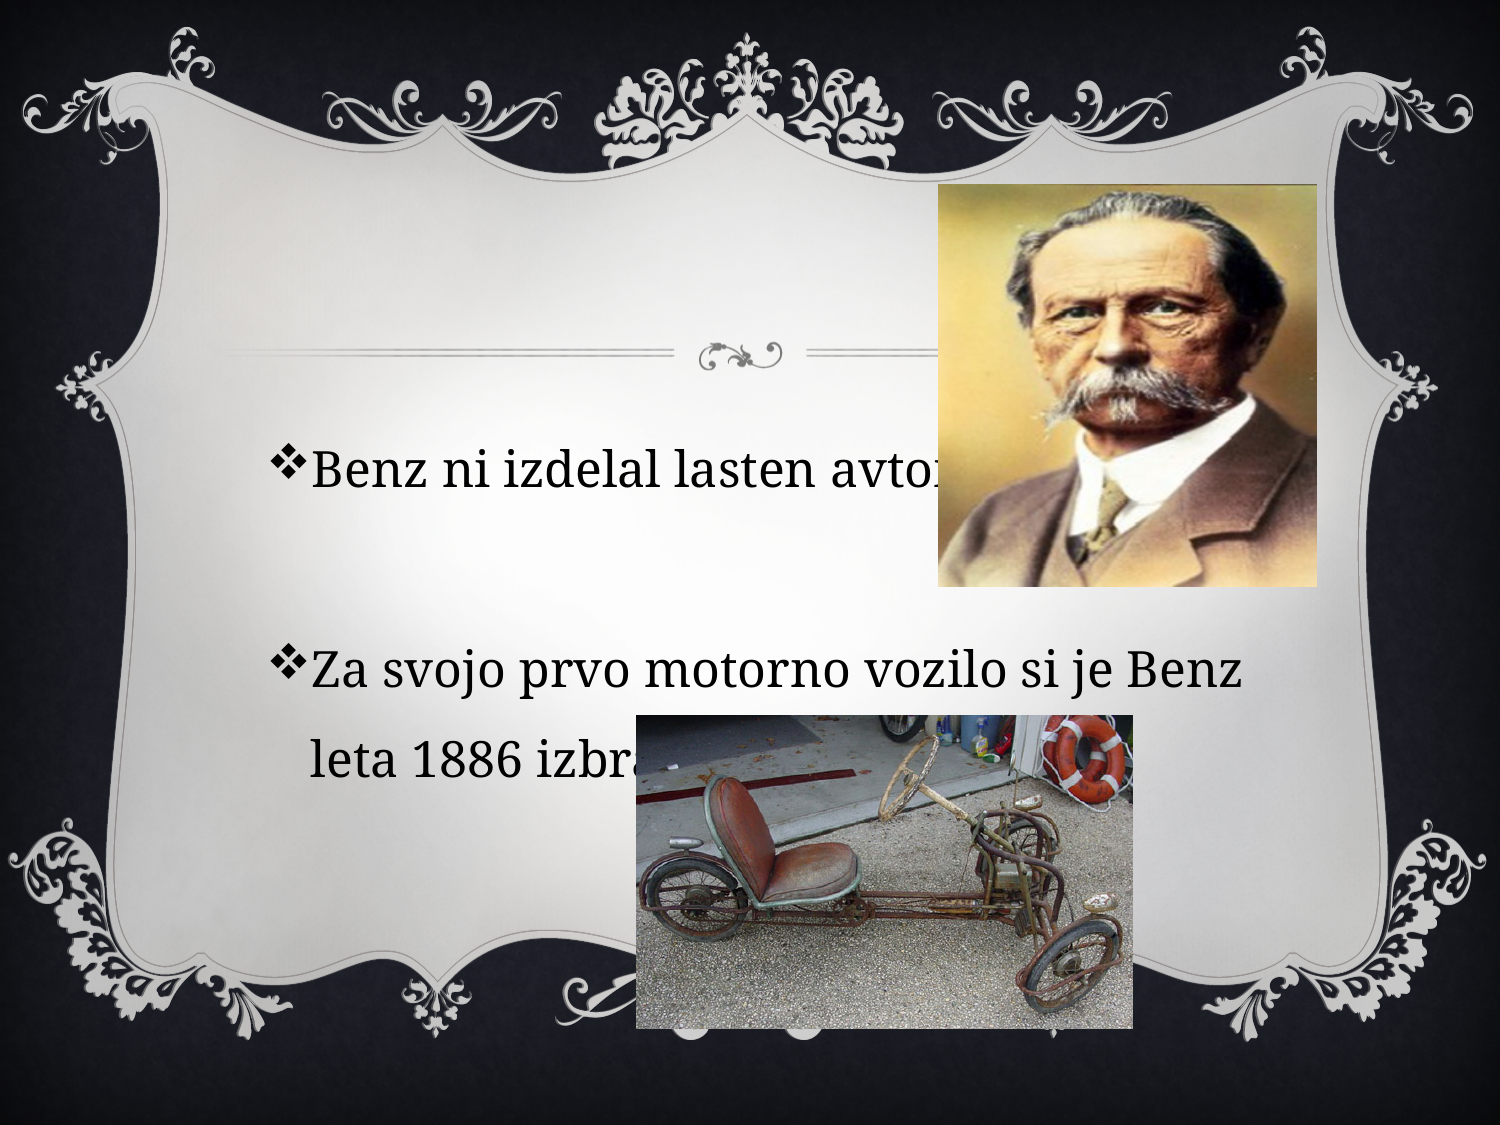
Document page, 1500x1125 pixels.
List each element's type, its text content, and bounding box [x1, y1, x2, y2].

picture [0, 0, 1500, 1125]
list Benz ni izdelal lasten avtomobil Za svojo prvo motorno vozilo si je Benz leta 1886 izbral trikolesnik [225, 399, 1275, 900]
